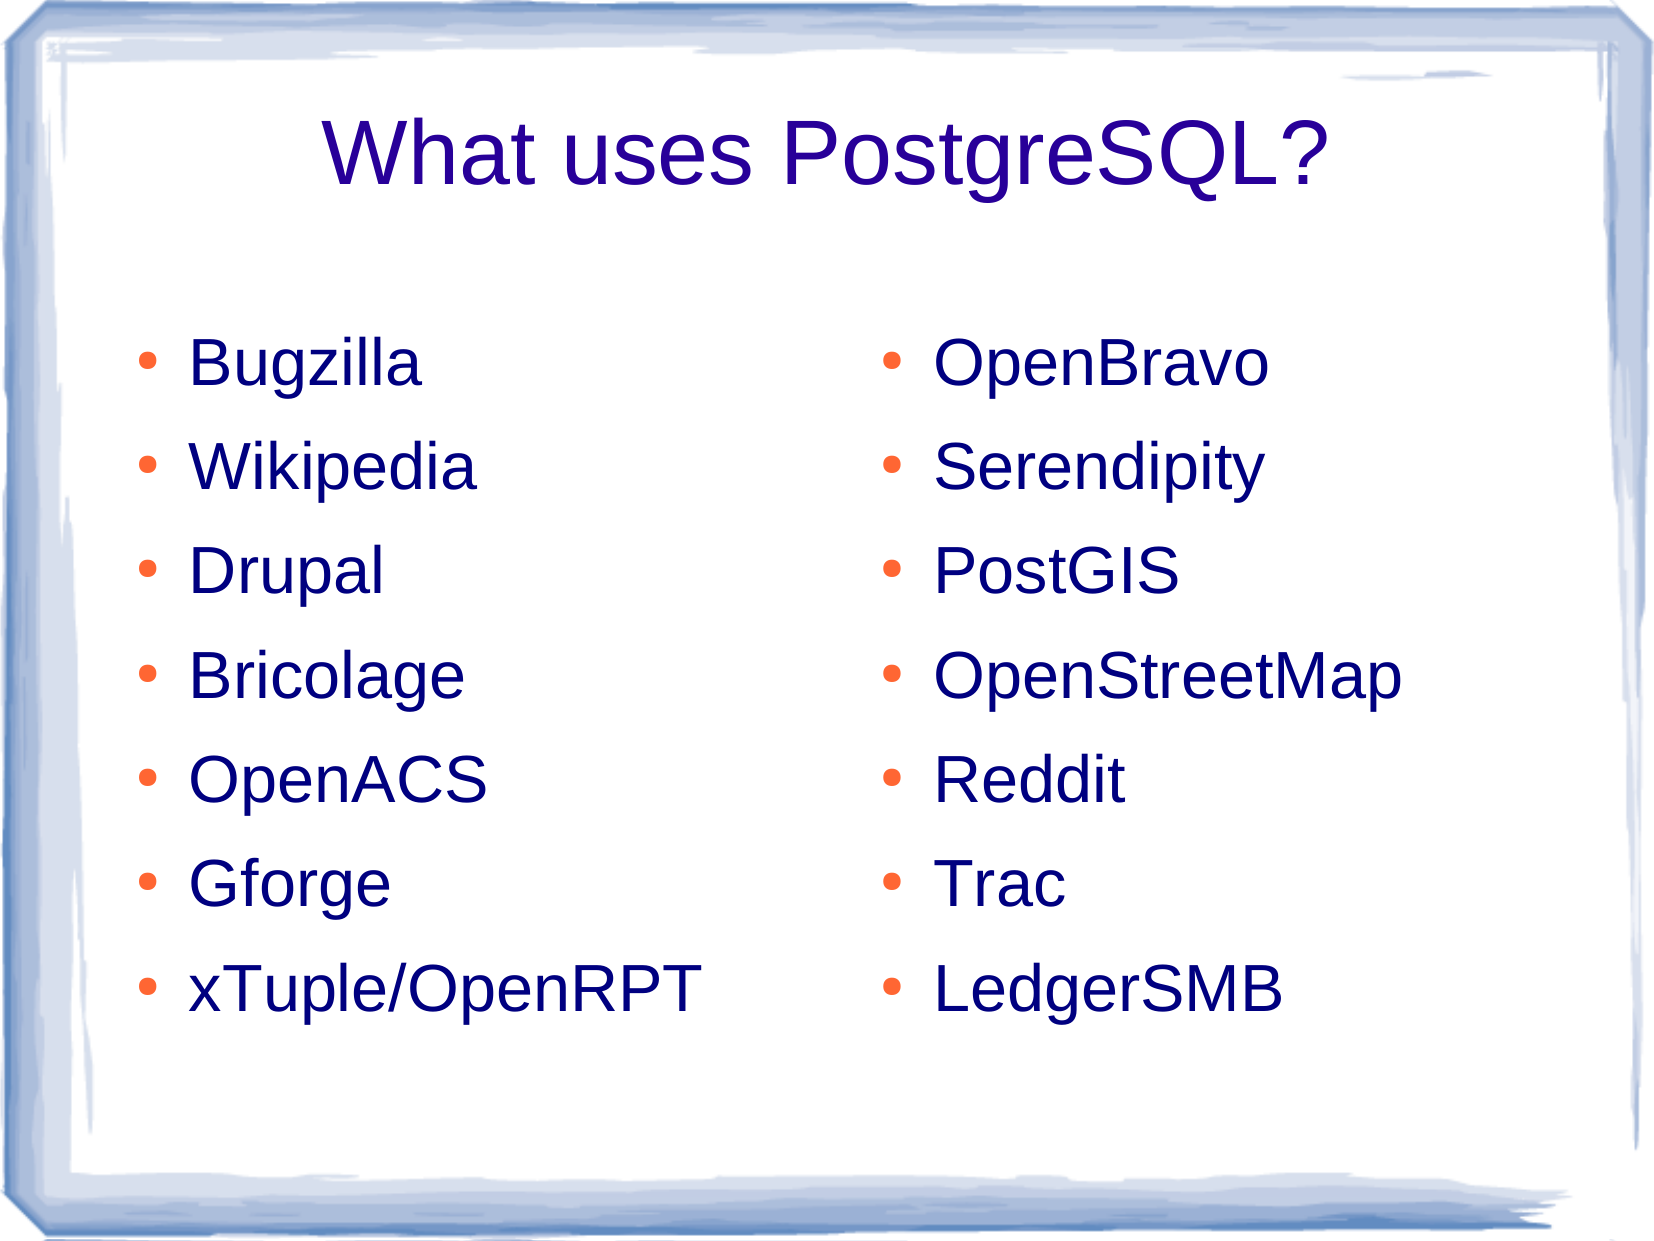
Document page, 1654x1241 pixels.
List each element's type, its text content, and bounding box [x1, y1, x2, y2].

list Bugzilla Wikipedia Drupal Bricolage OpenACS Gforge xTuple/OpenRPT [118, 324, 827, 1026]
picture [0, 0, 1654, 1241]
title What uses PostgreSQL? [82, 56, 1571, 250]
list OpenBravo Serendipity PostGIS OpenStreetMap Reddit Trac LedgerSMB [862, 324, 1572, 1026]
